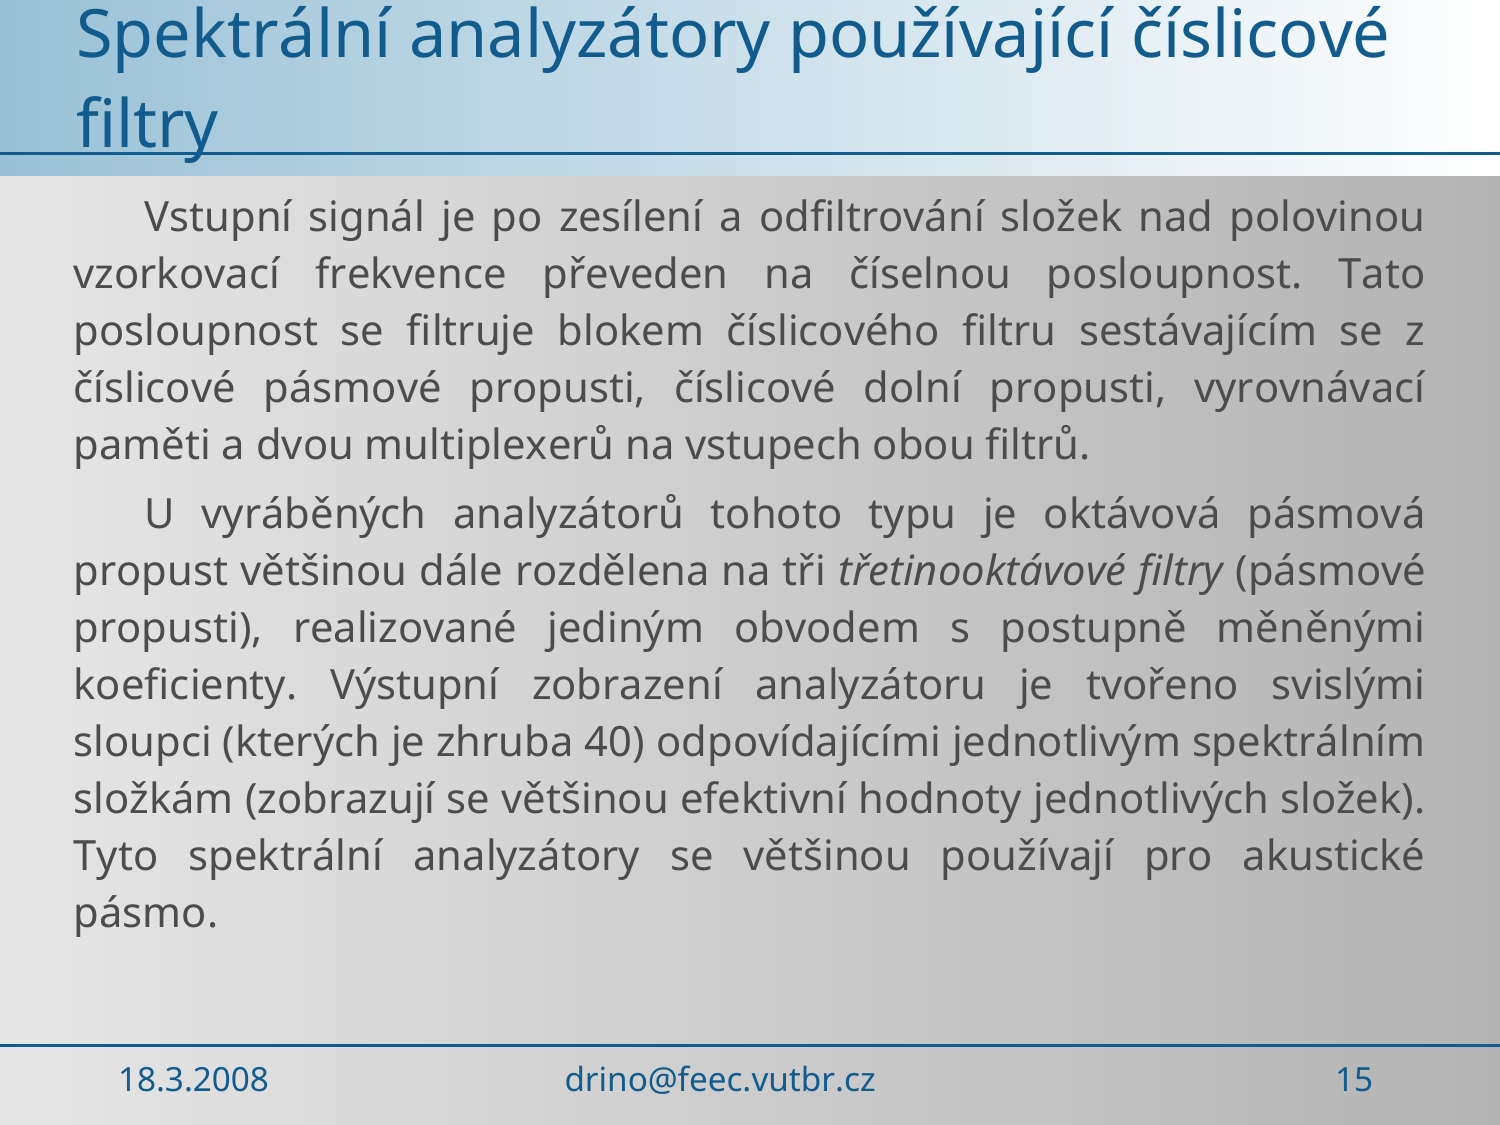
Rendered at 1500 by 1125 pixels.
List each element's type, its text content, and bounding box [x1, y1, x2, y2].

title Spektrální analyzátory používající číslicové filtry [0, 0, 1500, 152]
text_box drino@feec.vutbr.cz [454, 1049, 987, 1125]
text_box Vstupní signál je po zesílení a odfiltrování složek nad polovinou vzorkovací frekvence převeden na číselnou posloupnost. Tato posloupnost se filtruje blokem číslicového filtru sestávajícím se z číslicové pásmové propusti, číslicové dolní propusti, vyrovnávací paměti a dvou multiplexerů na vstupech obou filtrů. U vyráběných analyzátorů tohoto typu je oktávová pásmová propust většinou dále rozdělena na tři třetinooktávové filtry (pásmové propusti), realizované jediným obvodem s postupně měněnými koeficienty. Výstupní zobrazení analyzátoru je tvořeno svislými sloupci (kterých je zhruba 40) odpovídajícími jednotlivým spektrálním složkám (zobrazují se většinou efektivní hodnoty jednotlivých složek). Tyto spektrální analyzátory se většinou používají pro akustické pásmo. [59, 178, 1442, 948]
text_box 18.3.2008 [103, 1049, 432, 1125]
text_box <číslo> [1075, 1049, 1388, 1125]
